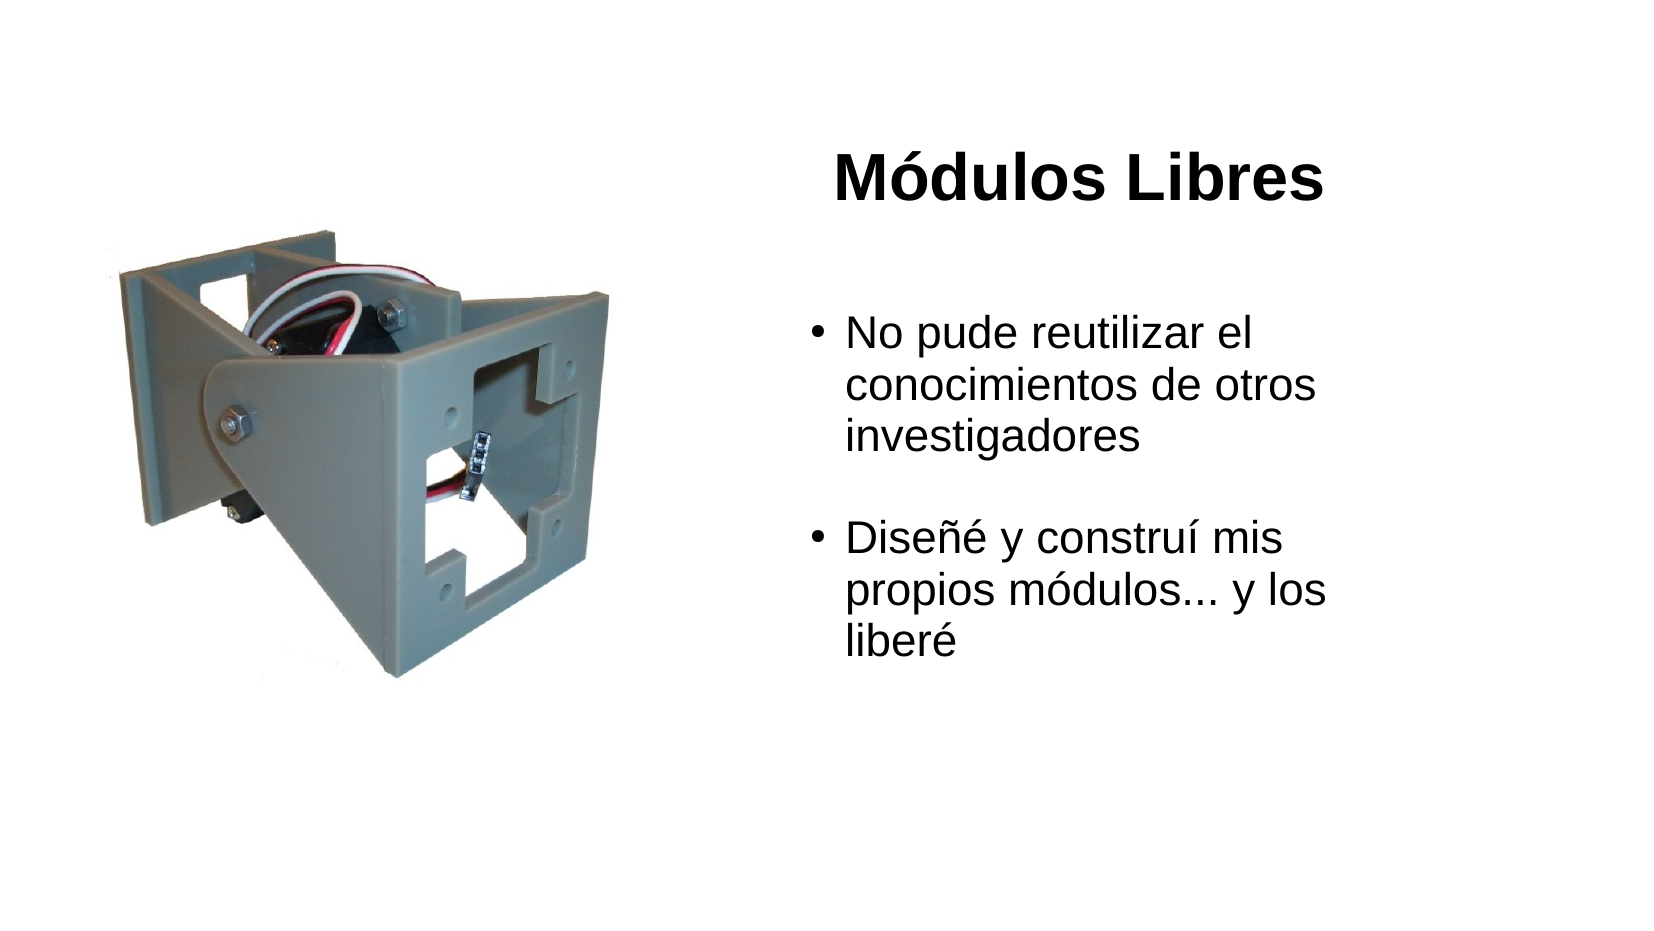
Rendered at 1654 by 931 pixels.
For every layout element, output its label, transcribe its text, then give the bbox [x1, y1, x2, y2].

title Módulos Libres [660, 114, 1501, 241]
text_box No pude reutilizar el conocimientos de otros investigadores Diseñé y construí mis propios módulos... y los liberé [795, 300, 1426, 725]
picture [105, 209, 625, 691]
